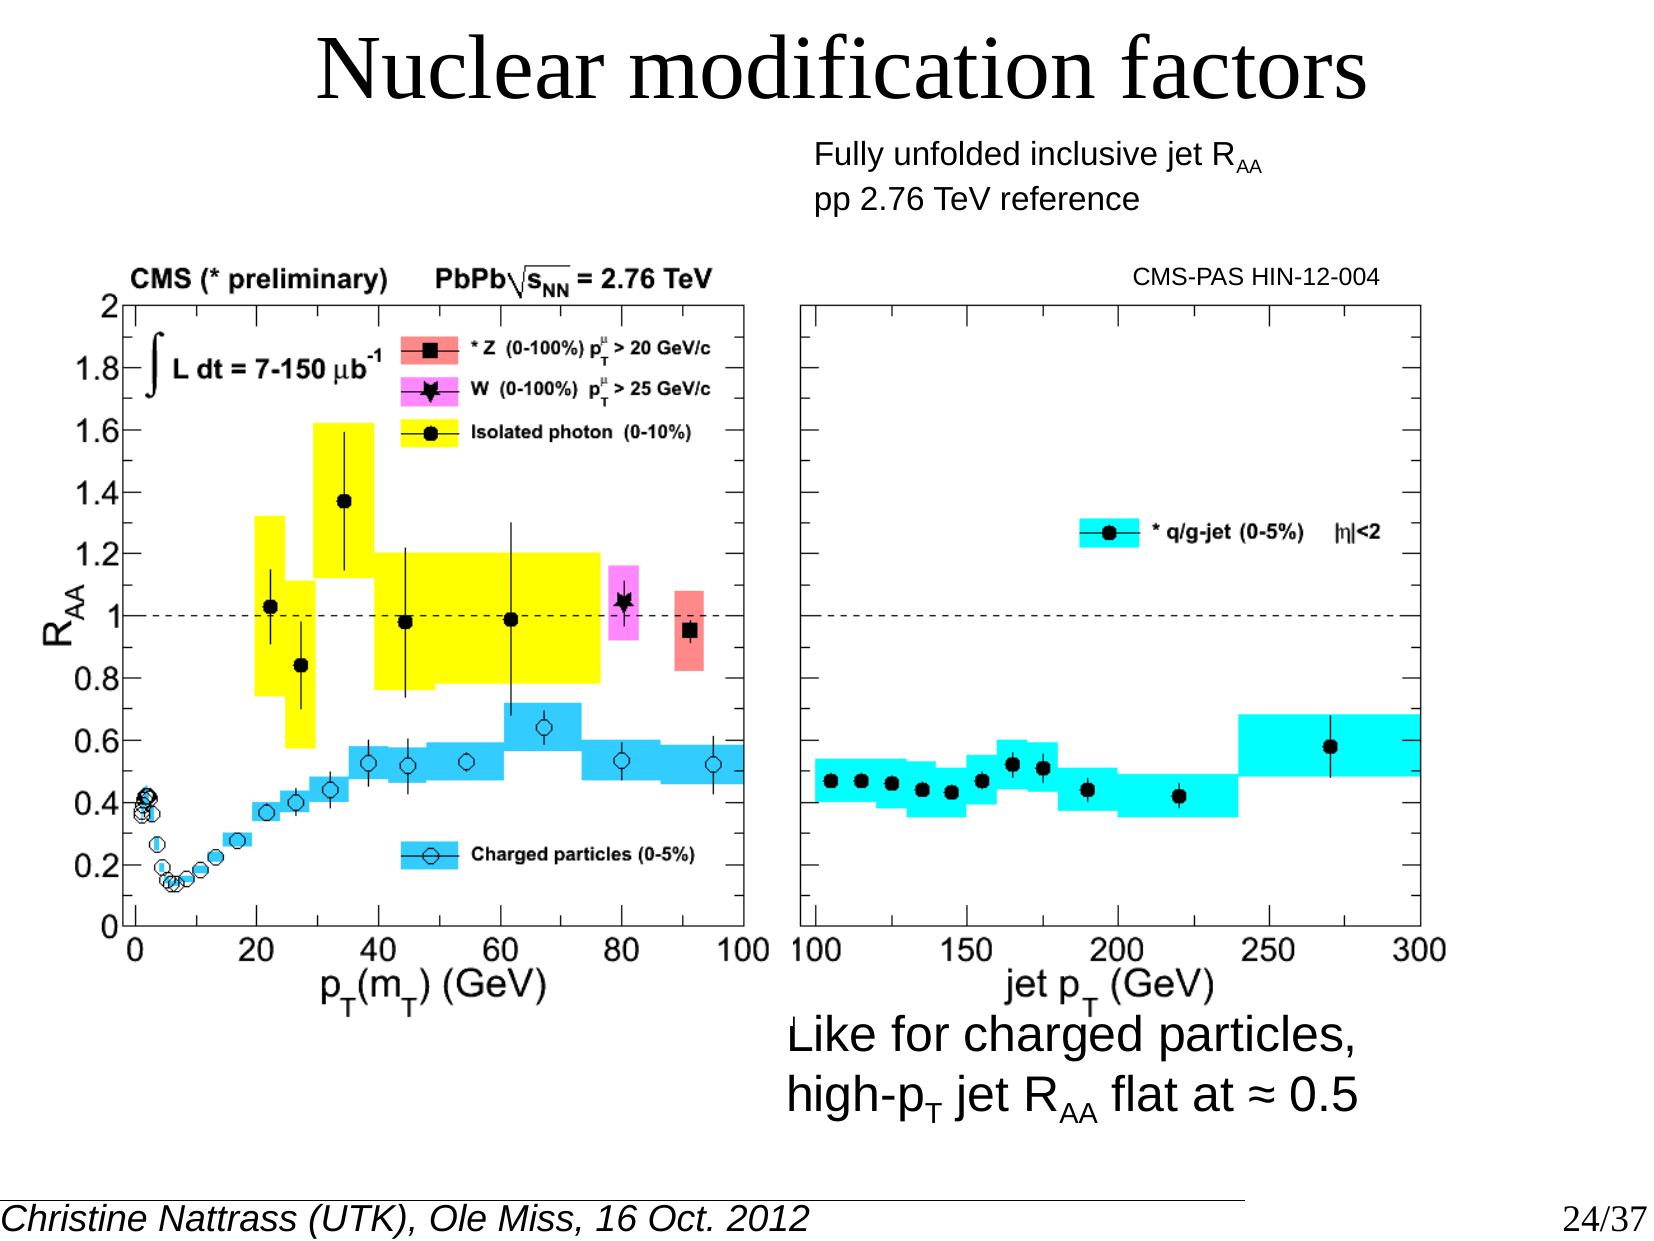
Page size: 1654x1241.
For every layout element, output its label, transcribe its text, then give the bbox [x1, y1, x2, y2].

title Nuclear modification factors [0, 0, 1653, 132]
text_box Like for charged particles, high-pT jet RAA flat at ≈ 0.5 [771, 993, 1488, 1138]
picture [32, 198, 1546, 1026]
text_box CMS-PAS HIN-12-004 [1117, 253, 1396, 299]
text_box Fully unfolded inclusive jet RAA pp 2.76 TeV reference [798, 124, 1433, 225]
